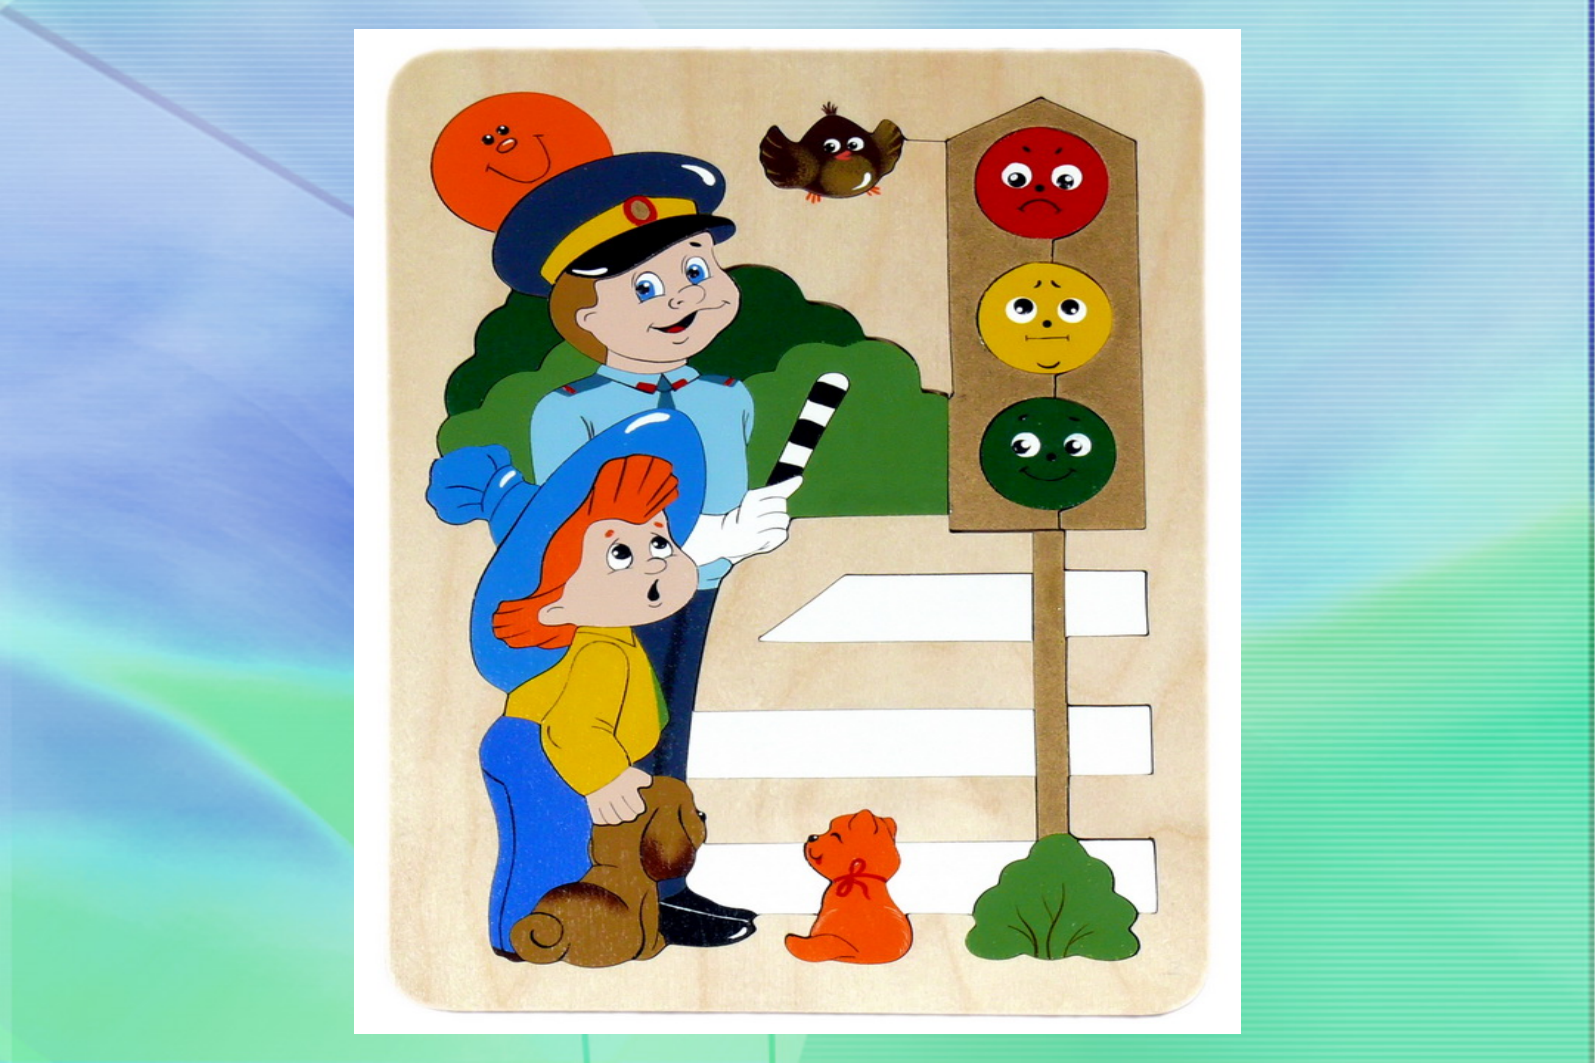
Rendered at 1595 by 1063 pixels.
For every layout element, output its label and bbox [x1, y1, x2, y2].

picture [354, 29, 1241, 1034]
